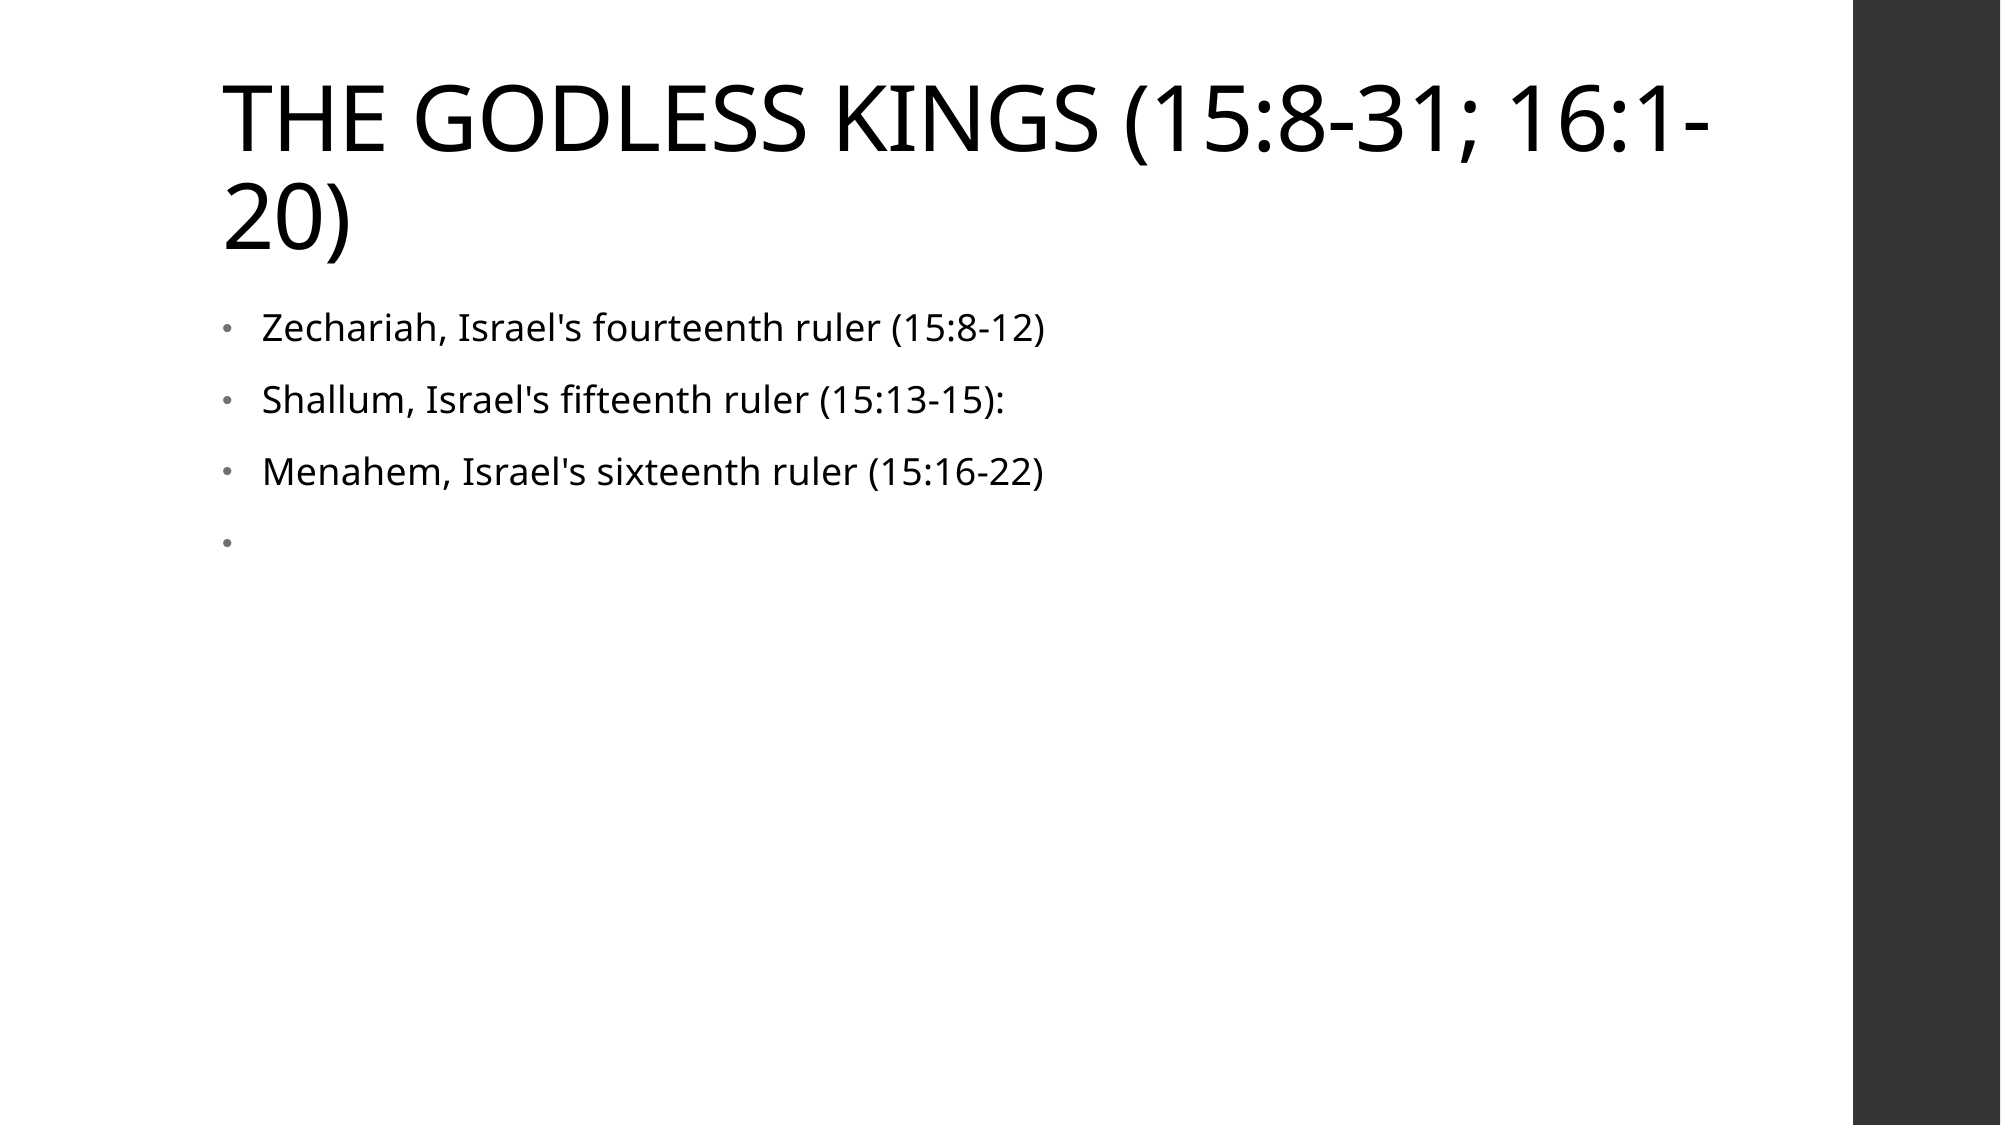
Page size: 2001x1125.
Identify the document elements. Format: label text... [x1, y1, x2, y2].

title THE GODLESS KINGS (15:8-31; 16:1-20) [206, 60, 1797, 278]
list Zechariah, Israel's fourteenth ruler (15:8-12) Shallum, Israel's fifteenth ruler (15:13-15): Menahem, Israel's sixteenth ruler (15:16-22) [206, 299, 1617, 1014]
